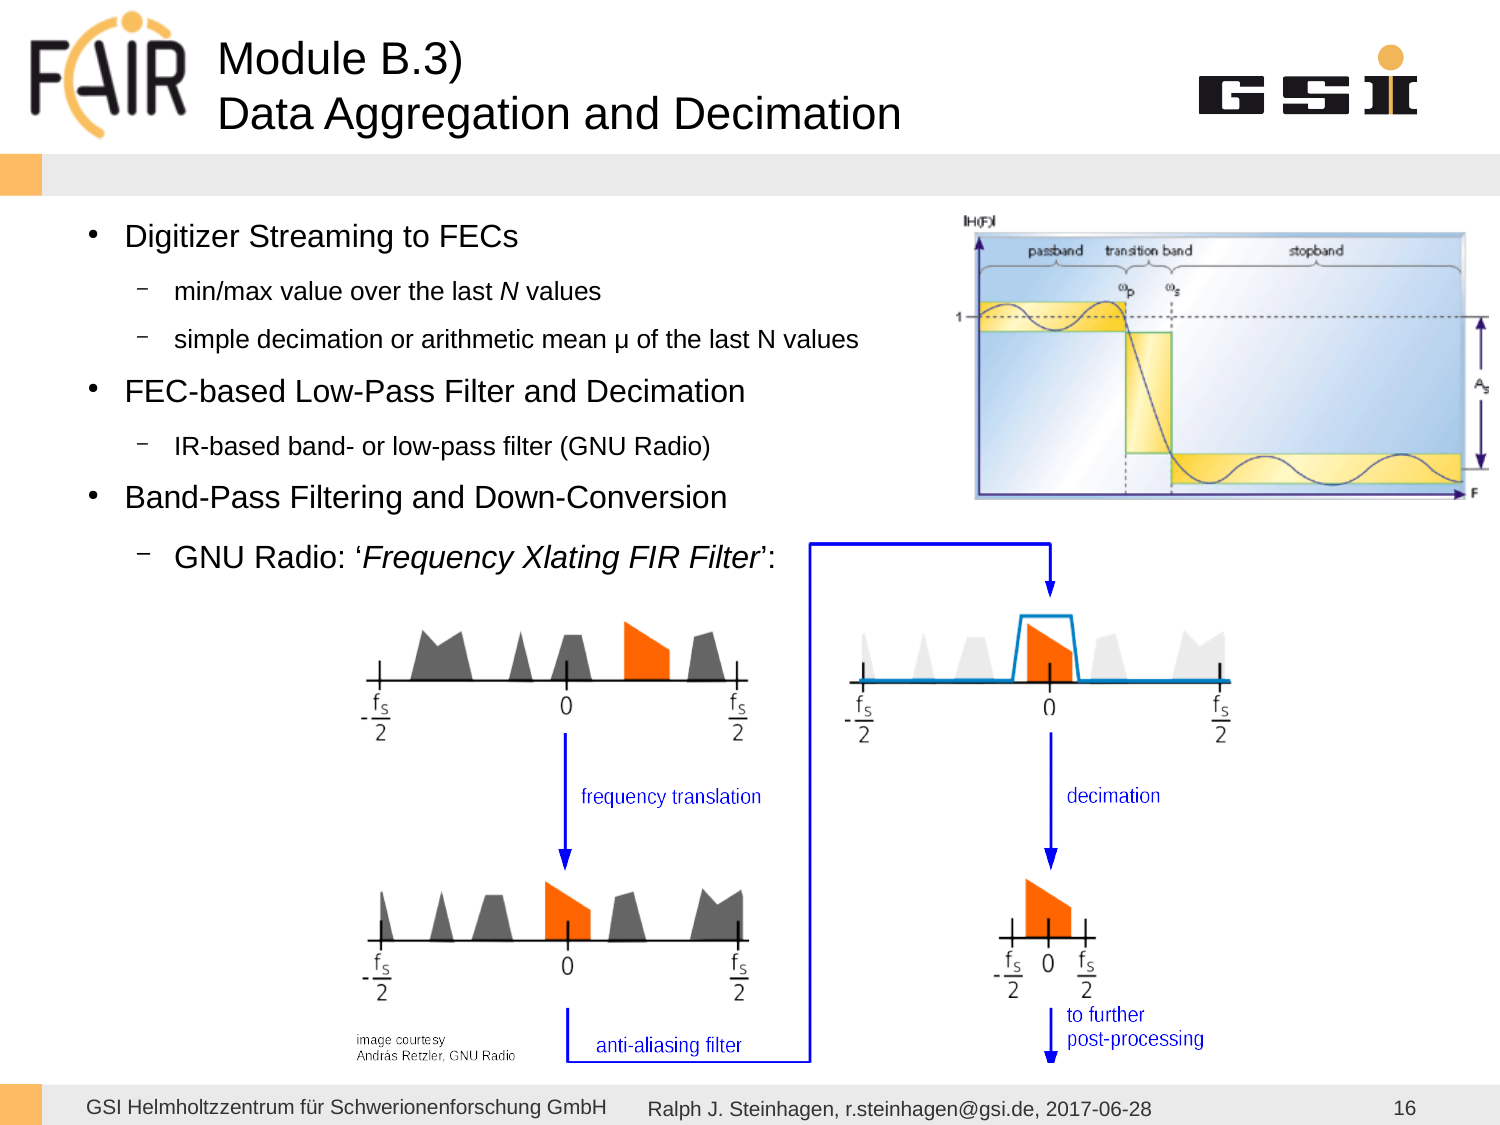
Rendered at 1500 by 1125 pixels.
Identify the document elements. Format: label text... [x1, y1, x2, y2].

list Digitizer Streaming to FECs min/max value over the last N values simple decimation or arithmetic mean μ of the last N values FEC-based Low-Pass Filter and Decimation IR-based band- or low-pass filter (GNU Radio) Band-Pass Filtering and Down-Conversion GNU Radio: ‘Frequency Xlating FIR Filter’: [75, 215, 1425, 579]
picture [342, 537, 1250, 1063]
picture [30, 9, 187, 141]
picture [1197, 42, 1419, 117]
title Module B.3) Data Aggregation and Decimation [217, 20, 1180, 147]
picture [956, 215, 1489, 500]
